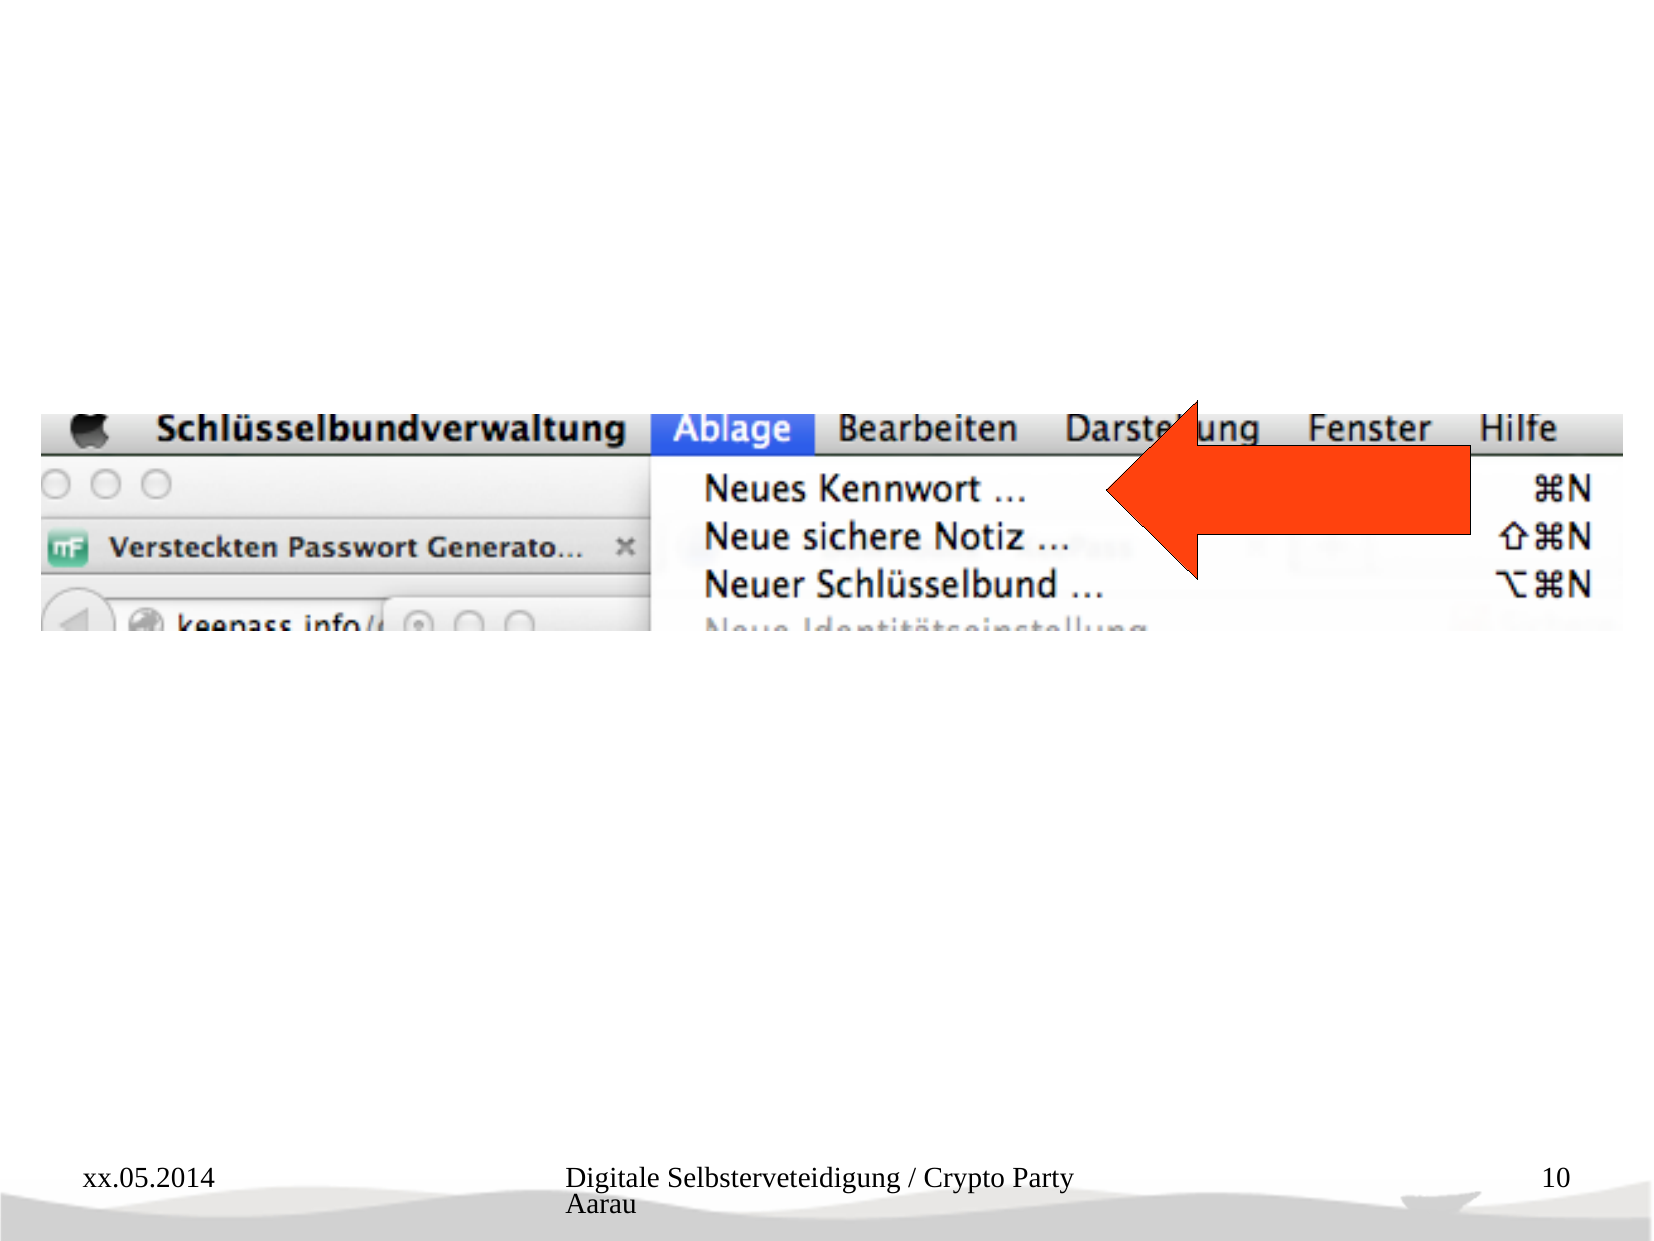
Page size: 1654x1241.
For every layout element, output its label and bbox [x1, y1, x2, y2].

picture [1560, 1179, 1567, 1186]
picture [571, 1179, 582, 1186]
picture [823, 1179, 829, 1186]
picture [123, 1179, 130, 1186]
text_box [1106, 400, 1471, 580]
picture [174, 1179, 181, 1186]
picture [860, 1179, 866, 1186]
picture [0, 1179, 1654, 1241]
picture [708, 1179, 715, 1186]
picture [972, 1179, 978, 1186]
picture [41, 414, 1623, 631]
picture [994, 1179, 1001, 1186]
